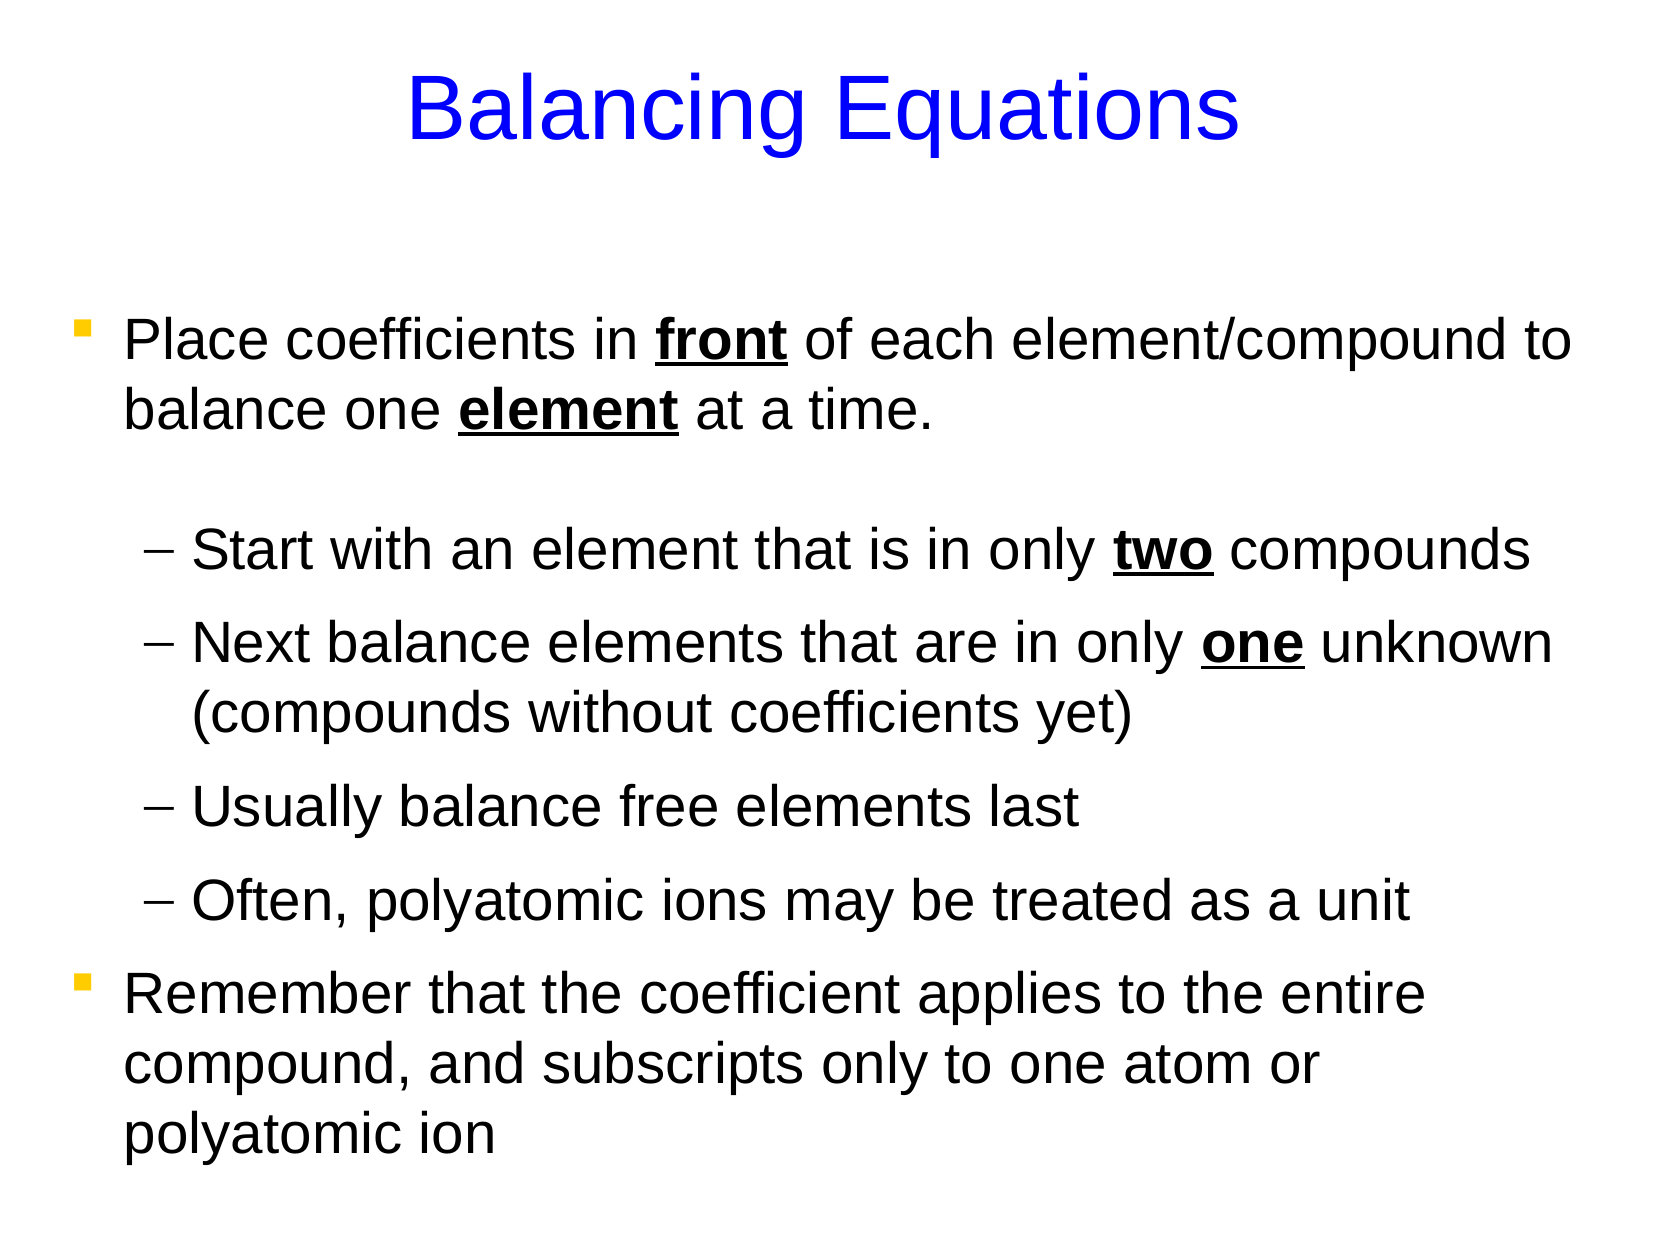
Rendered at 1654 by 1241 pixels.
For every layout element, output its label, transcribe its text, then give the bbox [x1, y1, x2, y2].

title Balancing Equations [54, 34, 1594, 173]
list Place coefficients in front of each element/compound to balance one element at a time. Start with an element that is in only two compounds Next balance elements that are in only one unknown (compounds without coefficients yet) Usually balance free elements last Often, polyatomic ions may be treated as a unit Remember that the coefficient applies to the entire compound, and subscripts only to one atom or polyatomic ion [54, 206, 1599, 1173]
